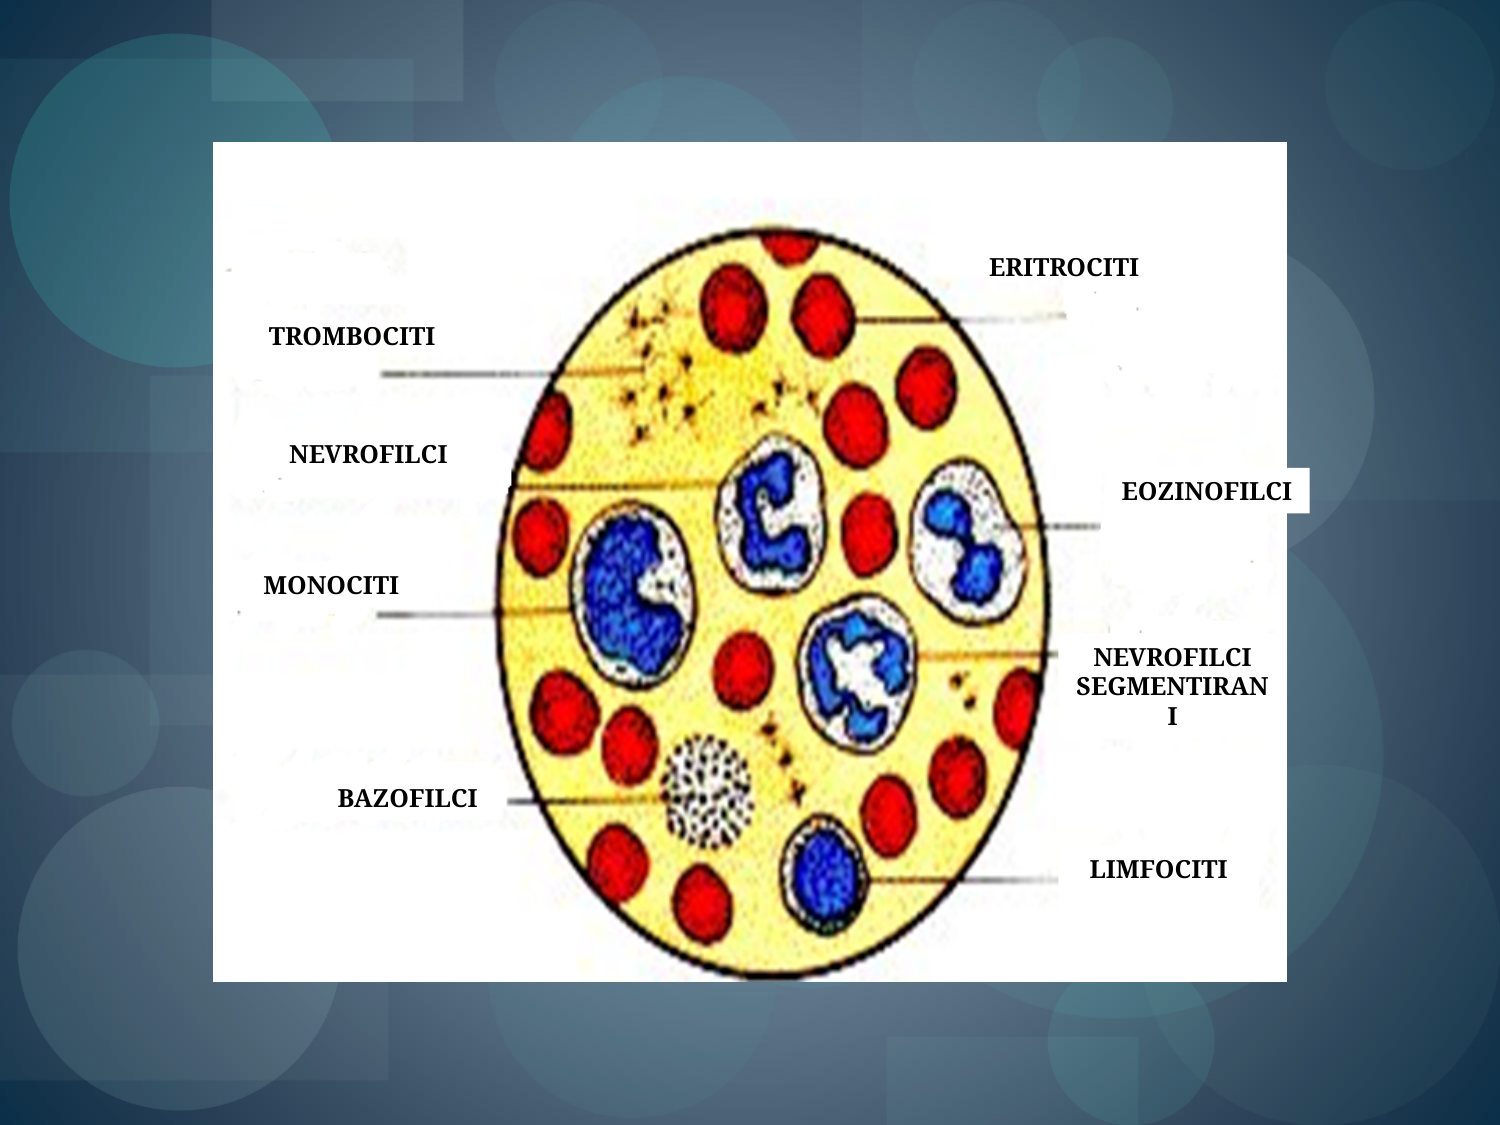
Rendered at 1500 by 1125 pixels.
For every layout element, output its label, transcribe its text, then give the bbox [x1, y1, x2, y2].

text_box NEVROFILCI SEGMENTIRANI [1058, 633, 1287, 739]
text_box TROMBOCITI [254, 312, 502, 359]
text_box MONOCITI [230, 561, 433, 608]
text_box BAZOFILCI [313, 774, 503, 821]
picture [0, 0, 1500, 1125]
text_box EOZINOFILCI [1104, 467, 1310, 514]
text_box NEVROFILCI [254, 430, 483, 477]
text_box ERITROCITI [974, 243, 1235, 289]
text_box LIMFOCITI [1058, 846, 1259, 942]
